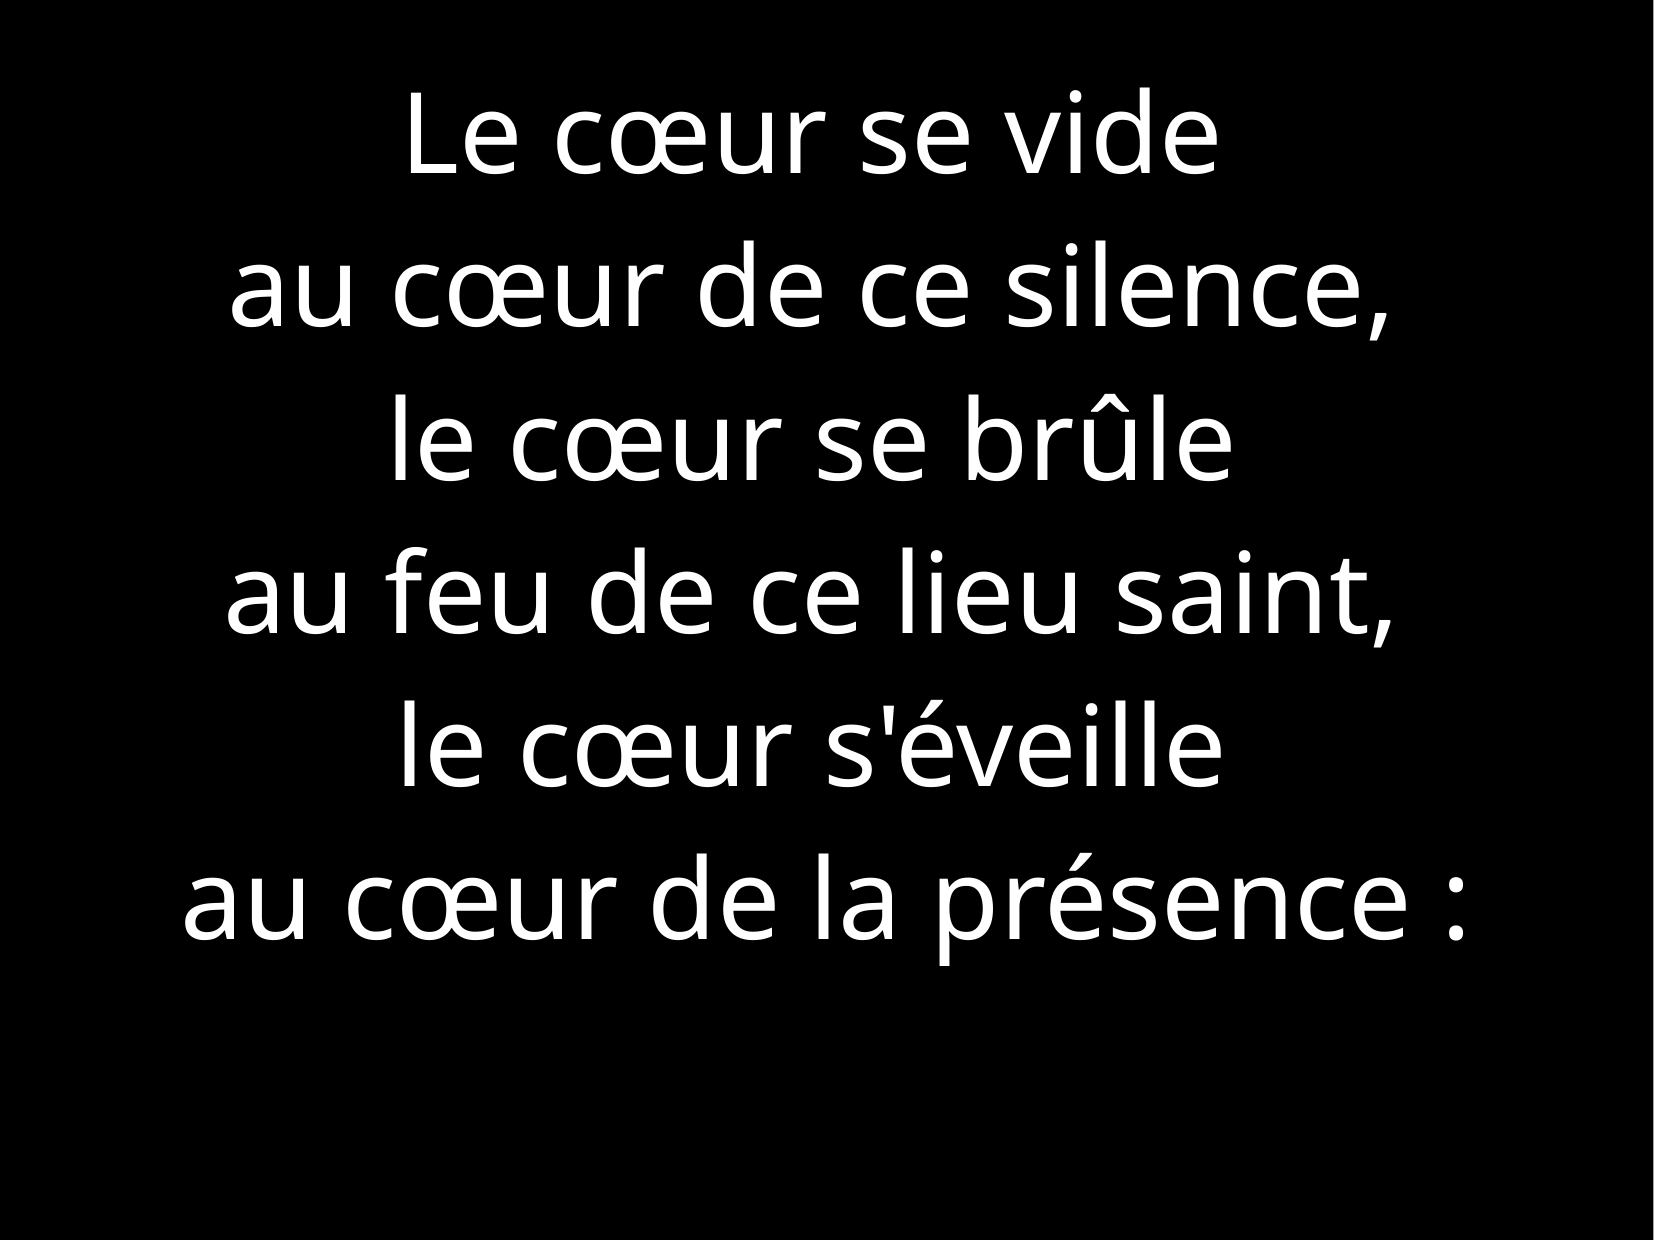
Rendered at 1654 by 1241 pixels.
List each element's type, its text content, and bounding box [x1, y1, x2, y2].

subtitle Le cœur se vide au cœur de ce silence, le cœur se brûle au feu de ce lieu saint, le cœur s'éveille au cœur de la présence : [82, 40, 1571, 1139]
